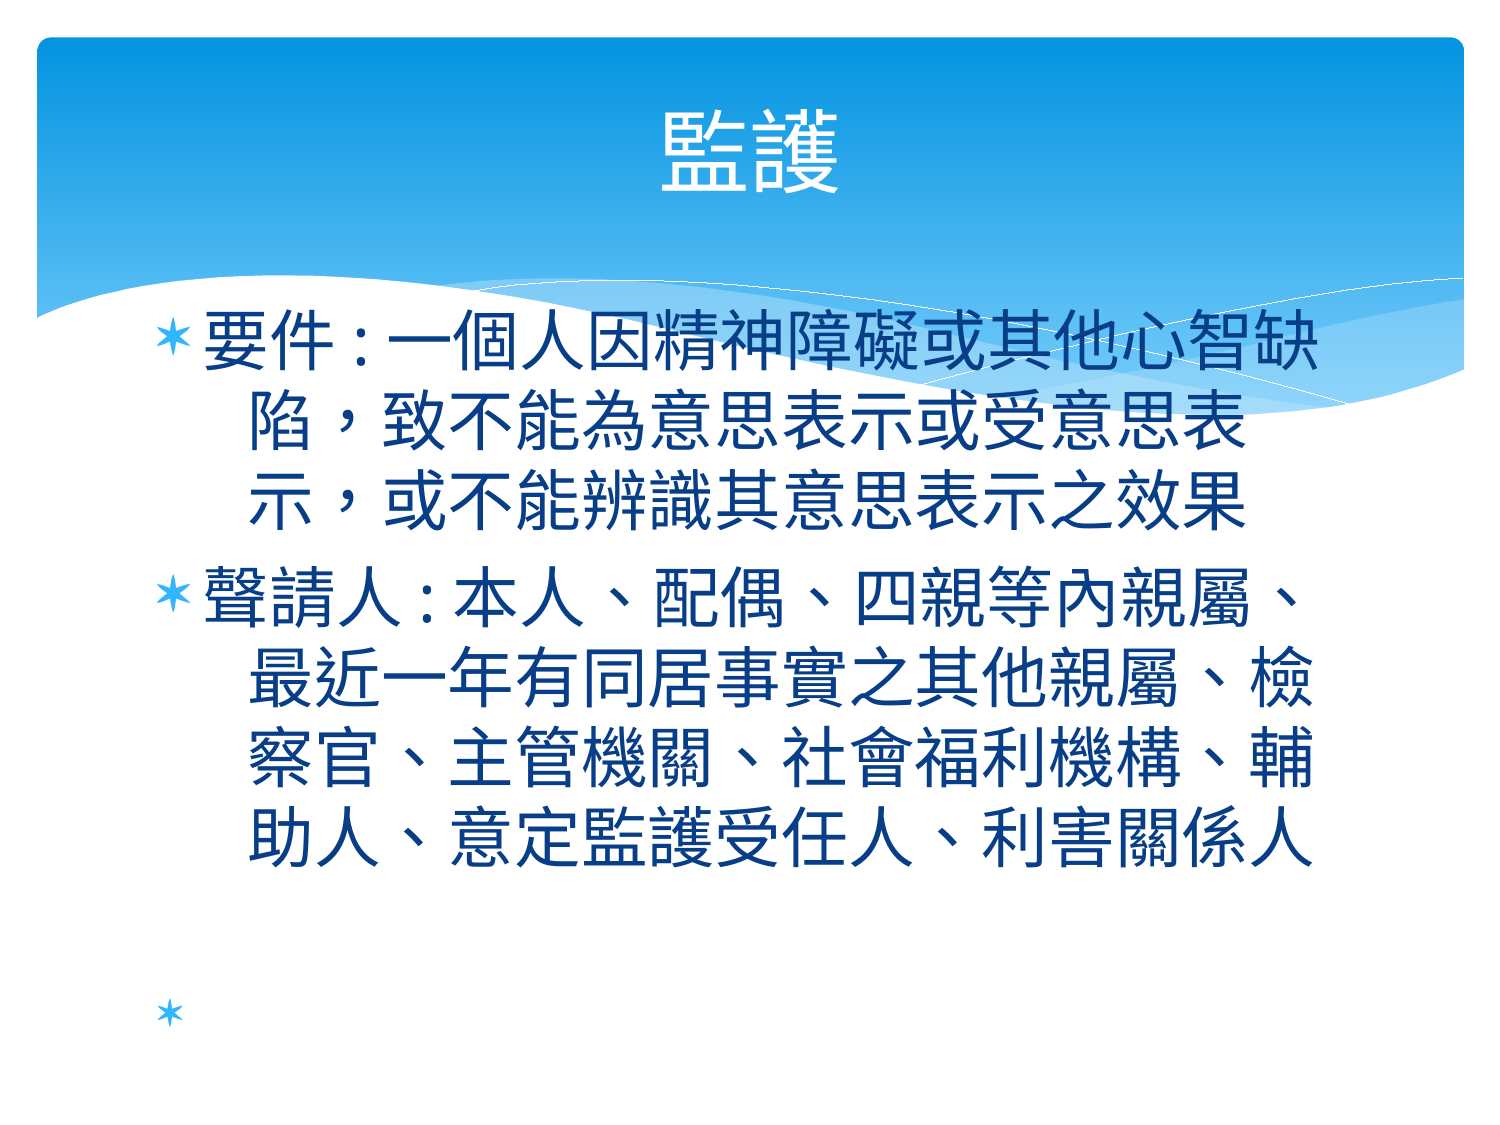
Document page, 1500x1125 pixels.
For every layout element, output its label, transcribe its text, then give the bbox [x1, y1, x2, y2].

list 要件:一個人因精神障礙或其他心智缺陷，致不能為意思表示或受意思表示，或不能辨識其意思表示之效果 聲請人:本人、配偶、四親等內親屬、最近一年有同居事實之其他親屬、檢察官、主管機關、社會福利機構、輔助人、意定監護受任人、利害關係人 [142, 290, 1359, 1005]
title 監護 [75, 55, 1426, 244]
